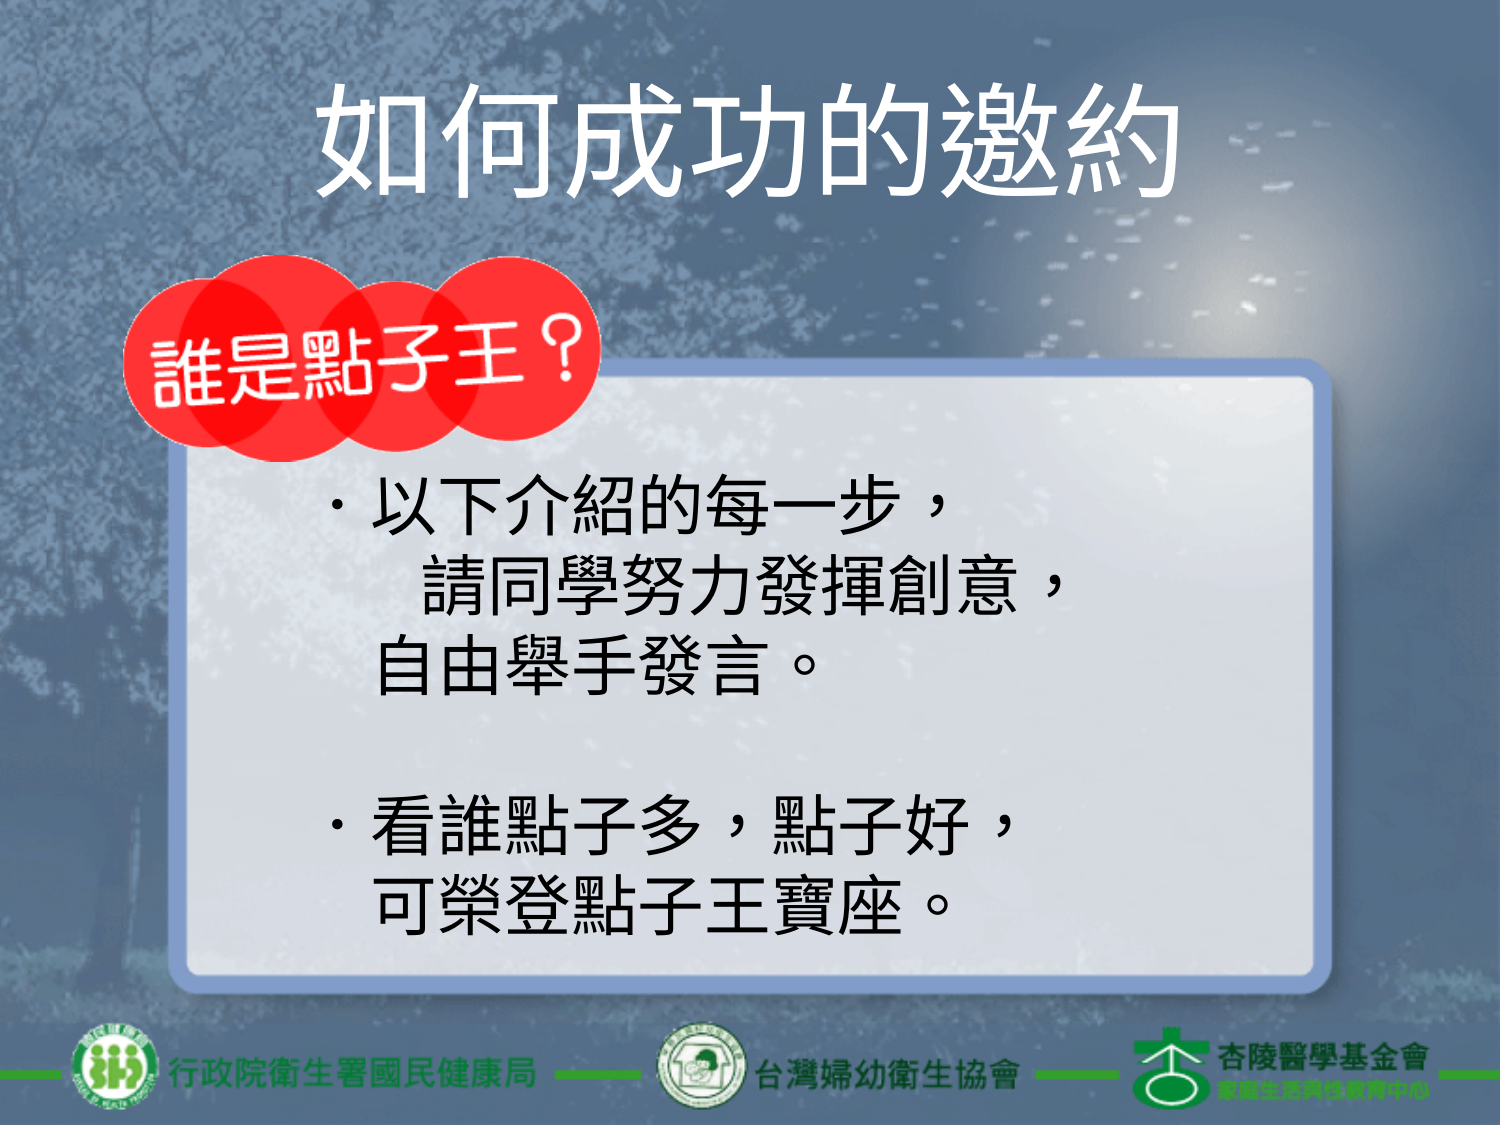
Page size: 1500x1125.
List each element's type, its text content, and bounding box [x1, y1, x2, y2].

text_box ．以下介紹的每一步， 請同學努力發揮創意， 自由舉手發言。 ．看誰點子多，點子好， 可榮登點子王寶座。 [289, 456, 1258, 952]
title 如何成功的邀約 [75, 45, 1426, 233]
picture [0, 0, 1500, 1125]
